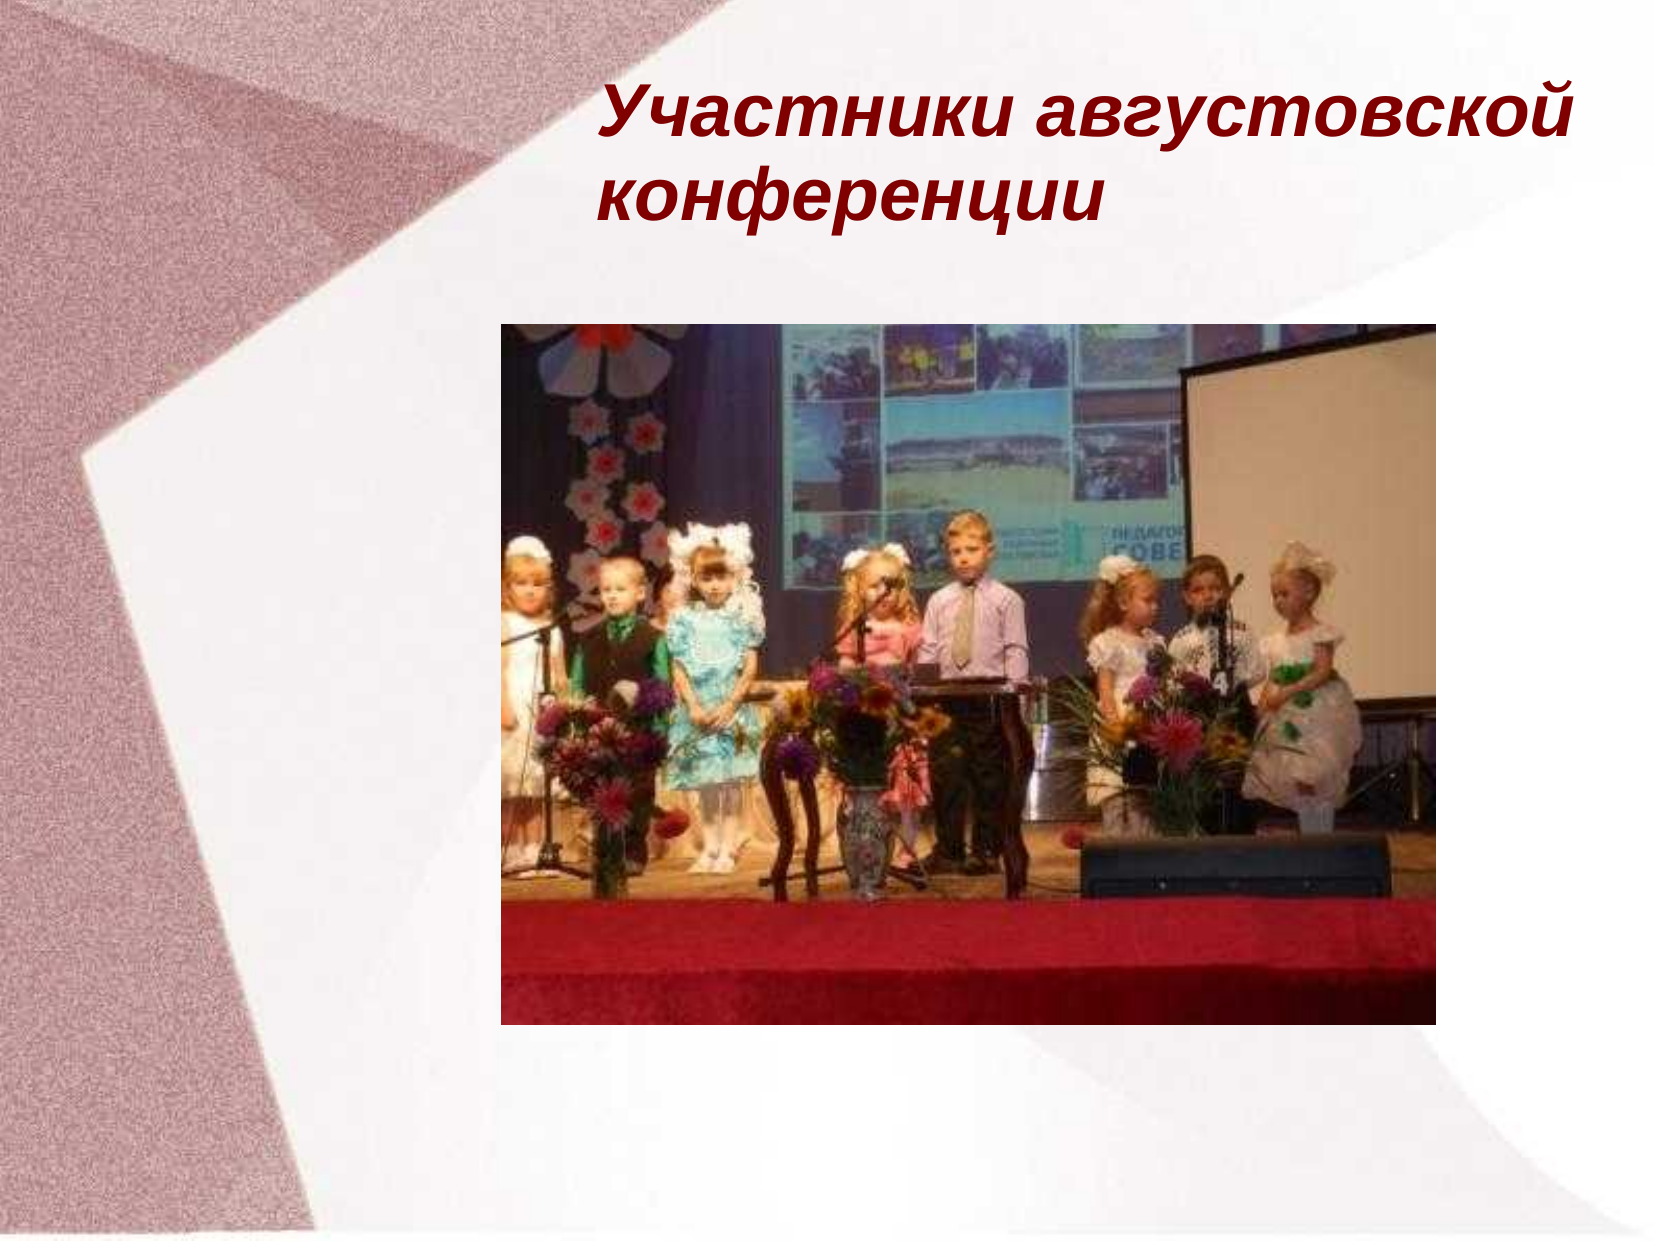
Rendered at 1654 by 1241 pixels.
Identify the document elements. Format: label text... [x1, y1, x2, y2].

picture [0, 0, 1654, 1241]
title Участники августовской конференции [596, 49, 1607, 257]
